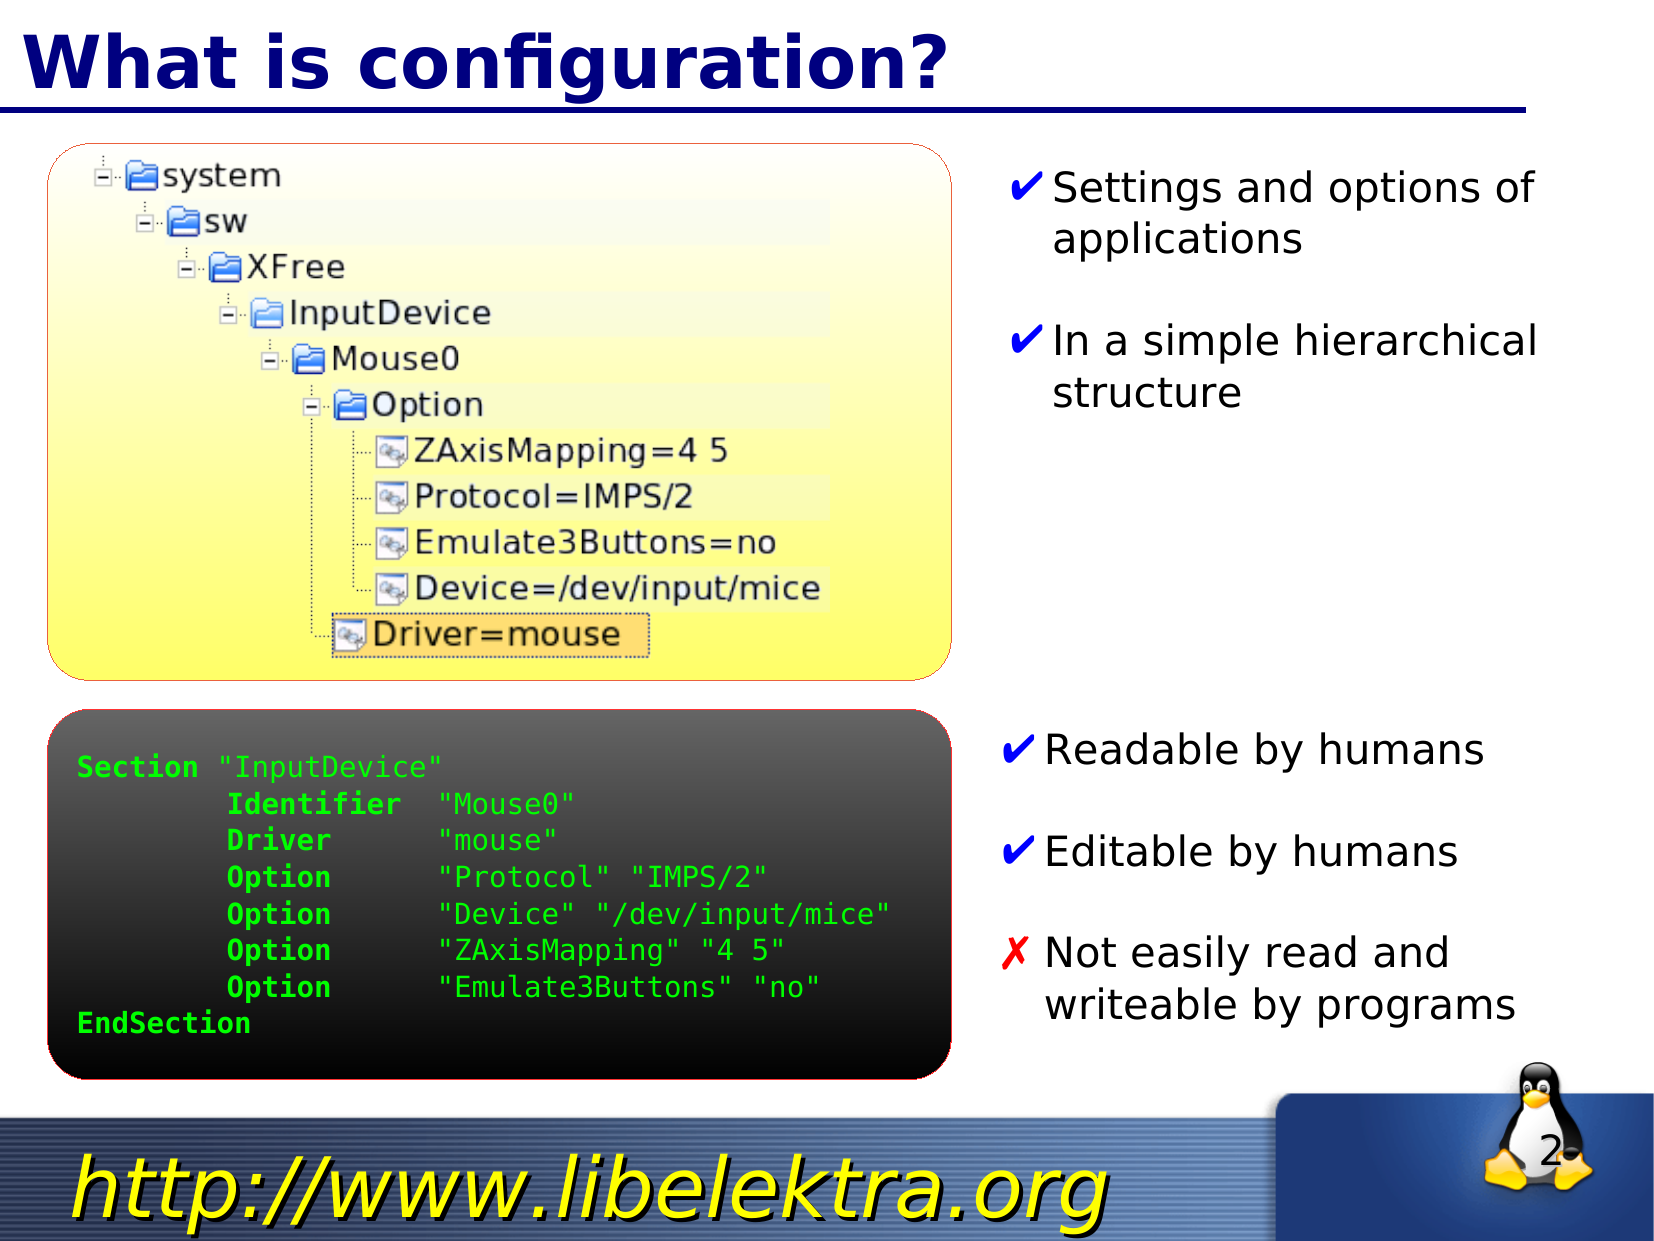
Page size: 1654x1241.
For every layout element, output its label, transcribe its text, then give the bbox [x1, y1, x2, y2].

list Readable by humans Editable by humans Not easily read and writeable by programs [987, 715, 1595, 1034]
list Settings and options of applications In a simple hierarchical structure [996, 152, 1603, 479]
text_box Section "InputDevice" Identifier "Mouse0" Driver "mouse" Option "Protocol" "IMPS/2" Option "Device" "/dev/input/mice" Option "ZAxisMapping" "4 5" Option "Emulate3Buttons" "no" EndSection [76, 748, 923, 1041]
text_box [47, 709, 952, 1080]
picture [84, 154, 830, 666]
text_box [47, 143, 952, 681]
picture [0, 1061, 1654, 1241]
text_box What is configuration? [21, 14, 1611, 111]
text_box <Nummer> [1312, 1122, 1565, 1178]
